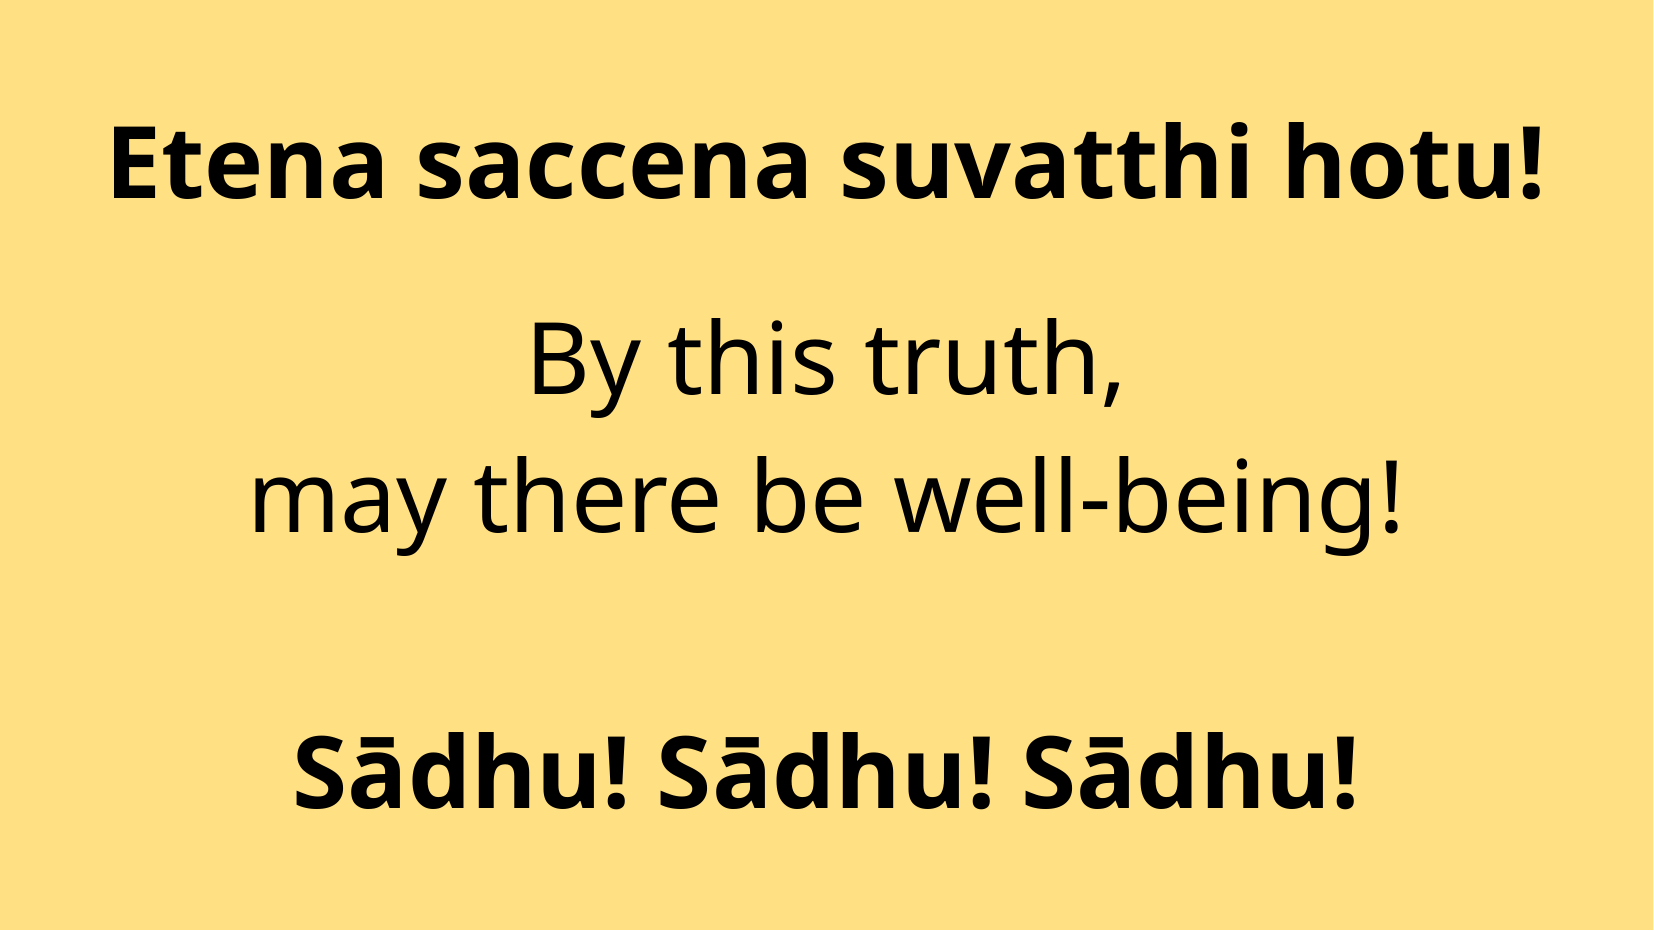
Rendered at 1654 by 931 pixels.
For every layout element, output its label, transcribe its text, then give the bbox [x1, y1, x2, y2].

subtitle Etena saccena suvatthi hotu! By this truth, may there be well-being! Sādhu! Sādhu! Sādhu! [82, 0, 1571, 931]
